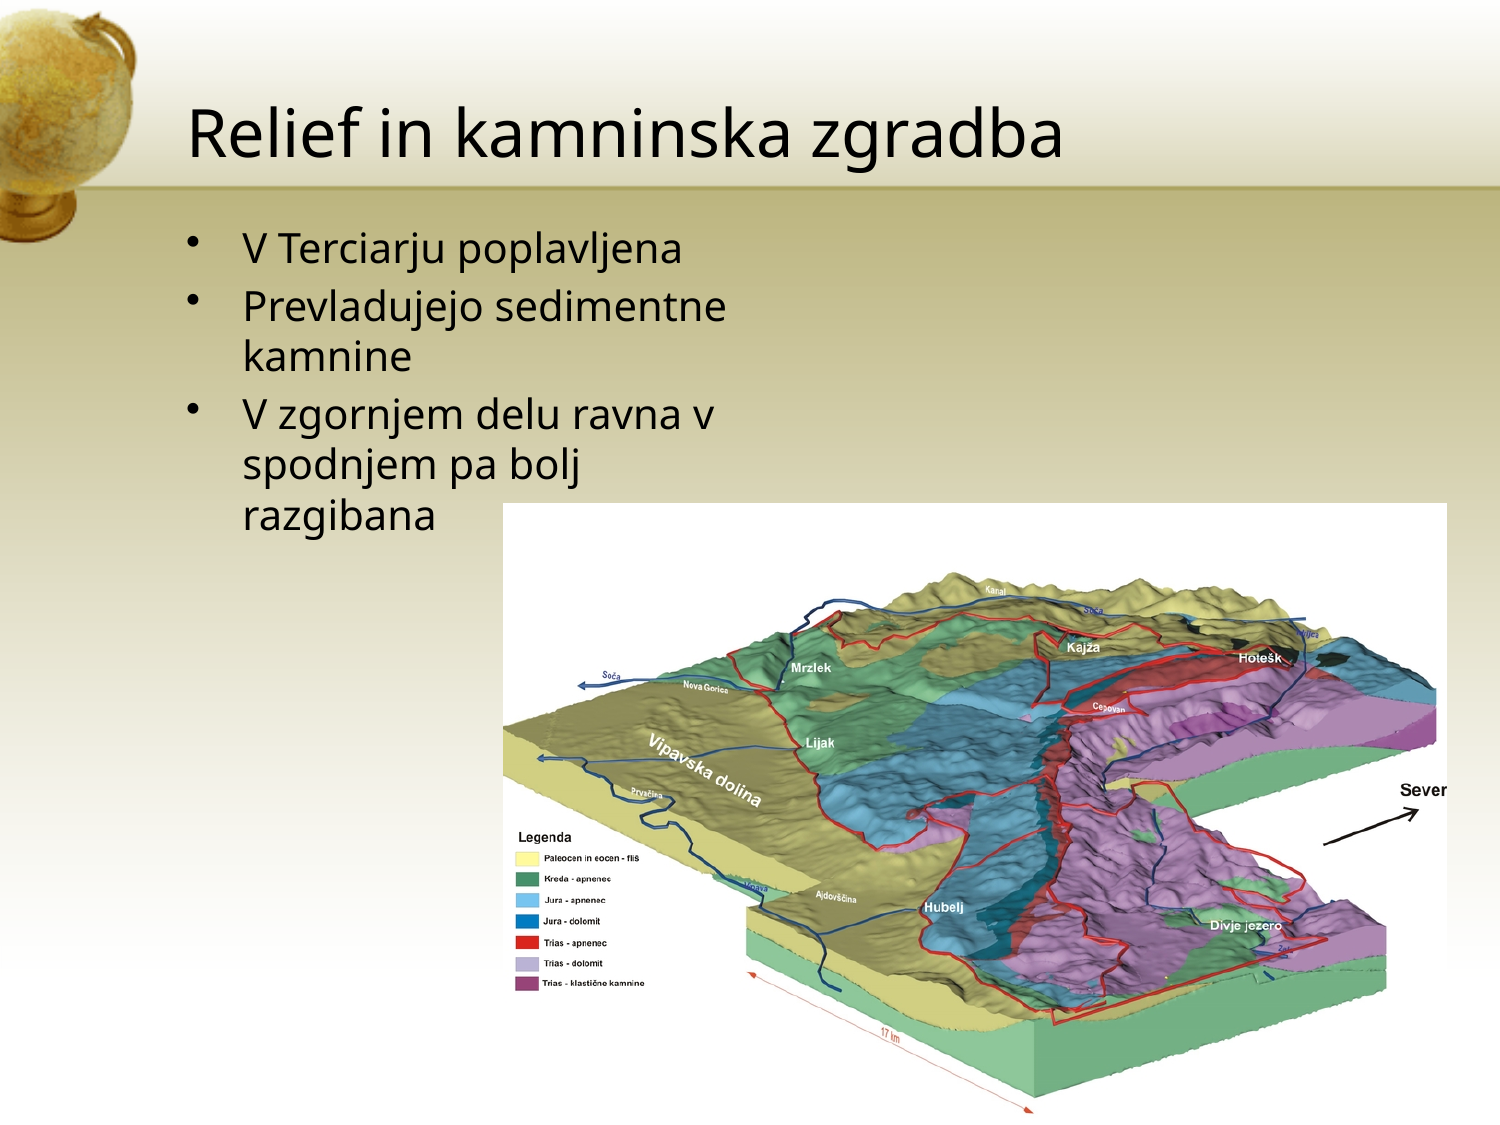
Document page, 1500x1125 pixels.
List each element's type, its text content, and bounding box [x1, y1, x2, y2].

title Relief in kamninska zgradba [171, 36, 1436, 179]
picture [0, 0, 1500, 1125]
list V Terciarju poplavljena Prevladujejo sedimentne kamnine V zgornjem delu ravna v spodnjem pa bolj razgibana [171, 214, 791, 1018]
